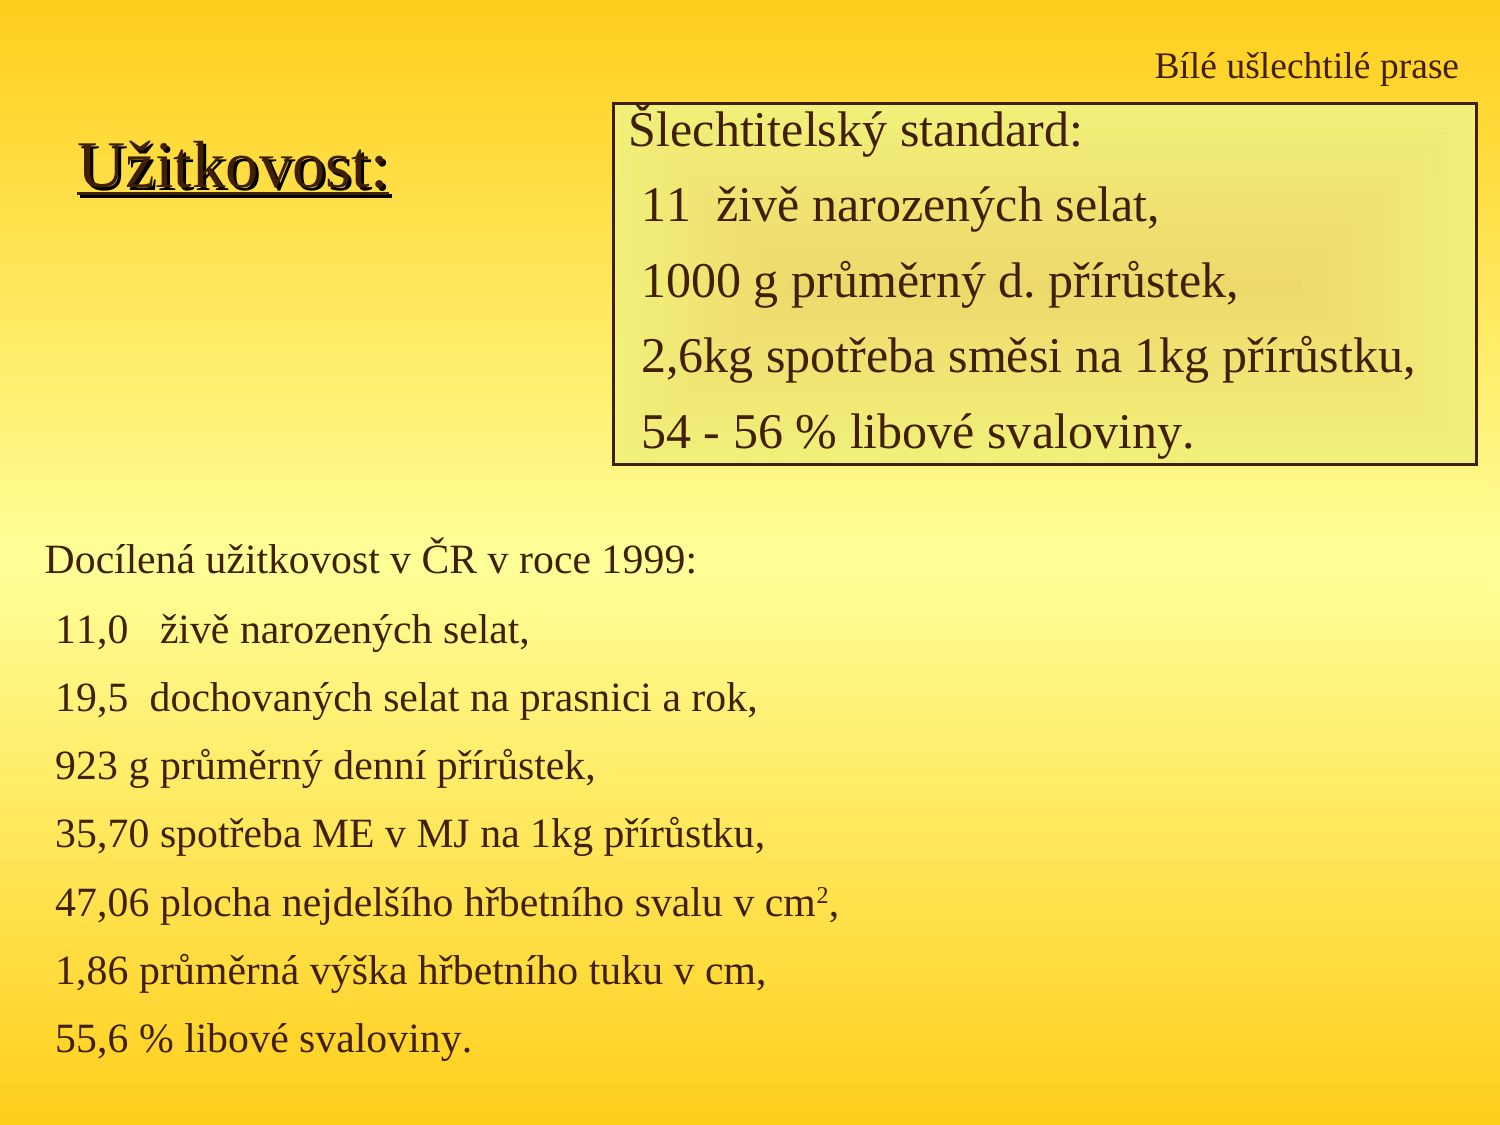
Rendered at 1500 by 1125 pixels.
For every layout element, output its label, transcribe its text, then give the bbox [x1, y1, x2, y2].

text_box Docílená užitkovost v ČR v roce 1999: 11,0 živě narozených selat, 19,5 dochovaných selat na prasnici a rok, 923 g průměrný denní přírůstek, 35,70 spotřeba ME v MJ na 1kg přírůstku, 47,06 plocha nejdelšího hřbetního svalu v cm2, 1,86 průměrná výška hřbetního tuku v cm, 55,6 % libové svaloviny. [29, 528, 1255, 1068]
text_box Šlechtitelský standard: 11 živě narozených selat, 1000 g průměrný d. přírůstek, 2,6kg spotřeba směsi na 1kg přírůstku, 54 - 56 % libové svaloviny. [613, 103, 1477, 465]
text_box Bílé ušlechtilé prase Užitkovost: [62, 37, 1475, 210]
